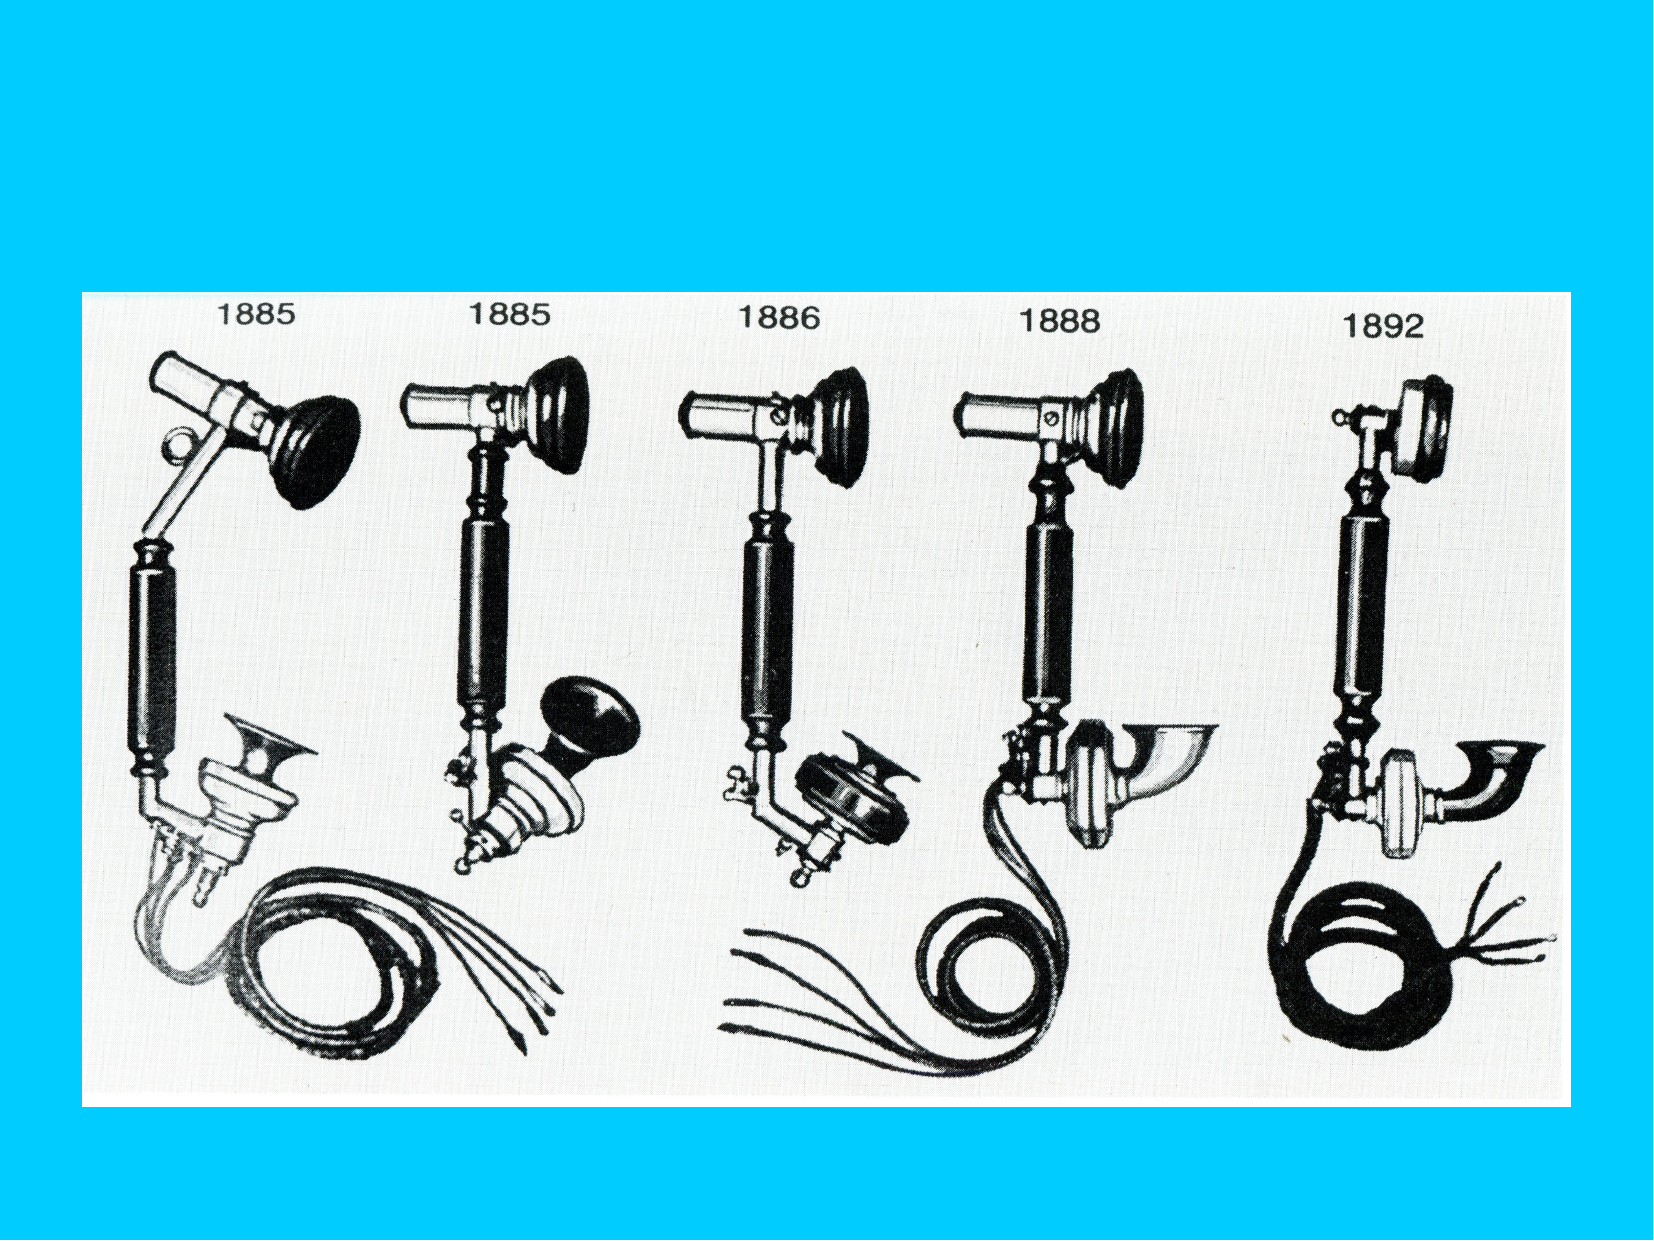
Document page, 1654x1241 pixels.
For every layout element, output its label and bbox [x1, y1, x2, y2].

picture [83, 293, 1570, 1106]
